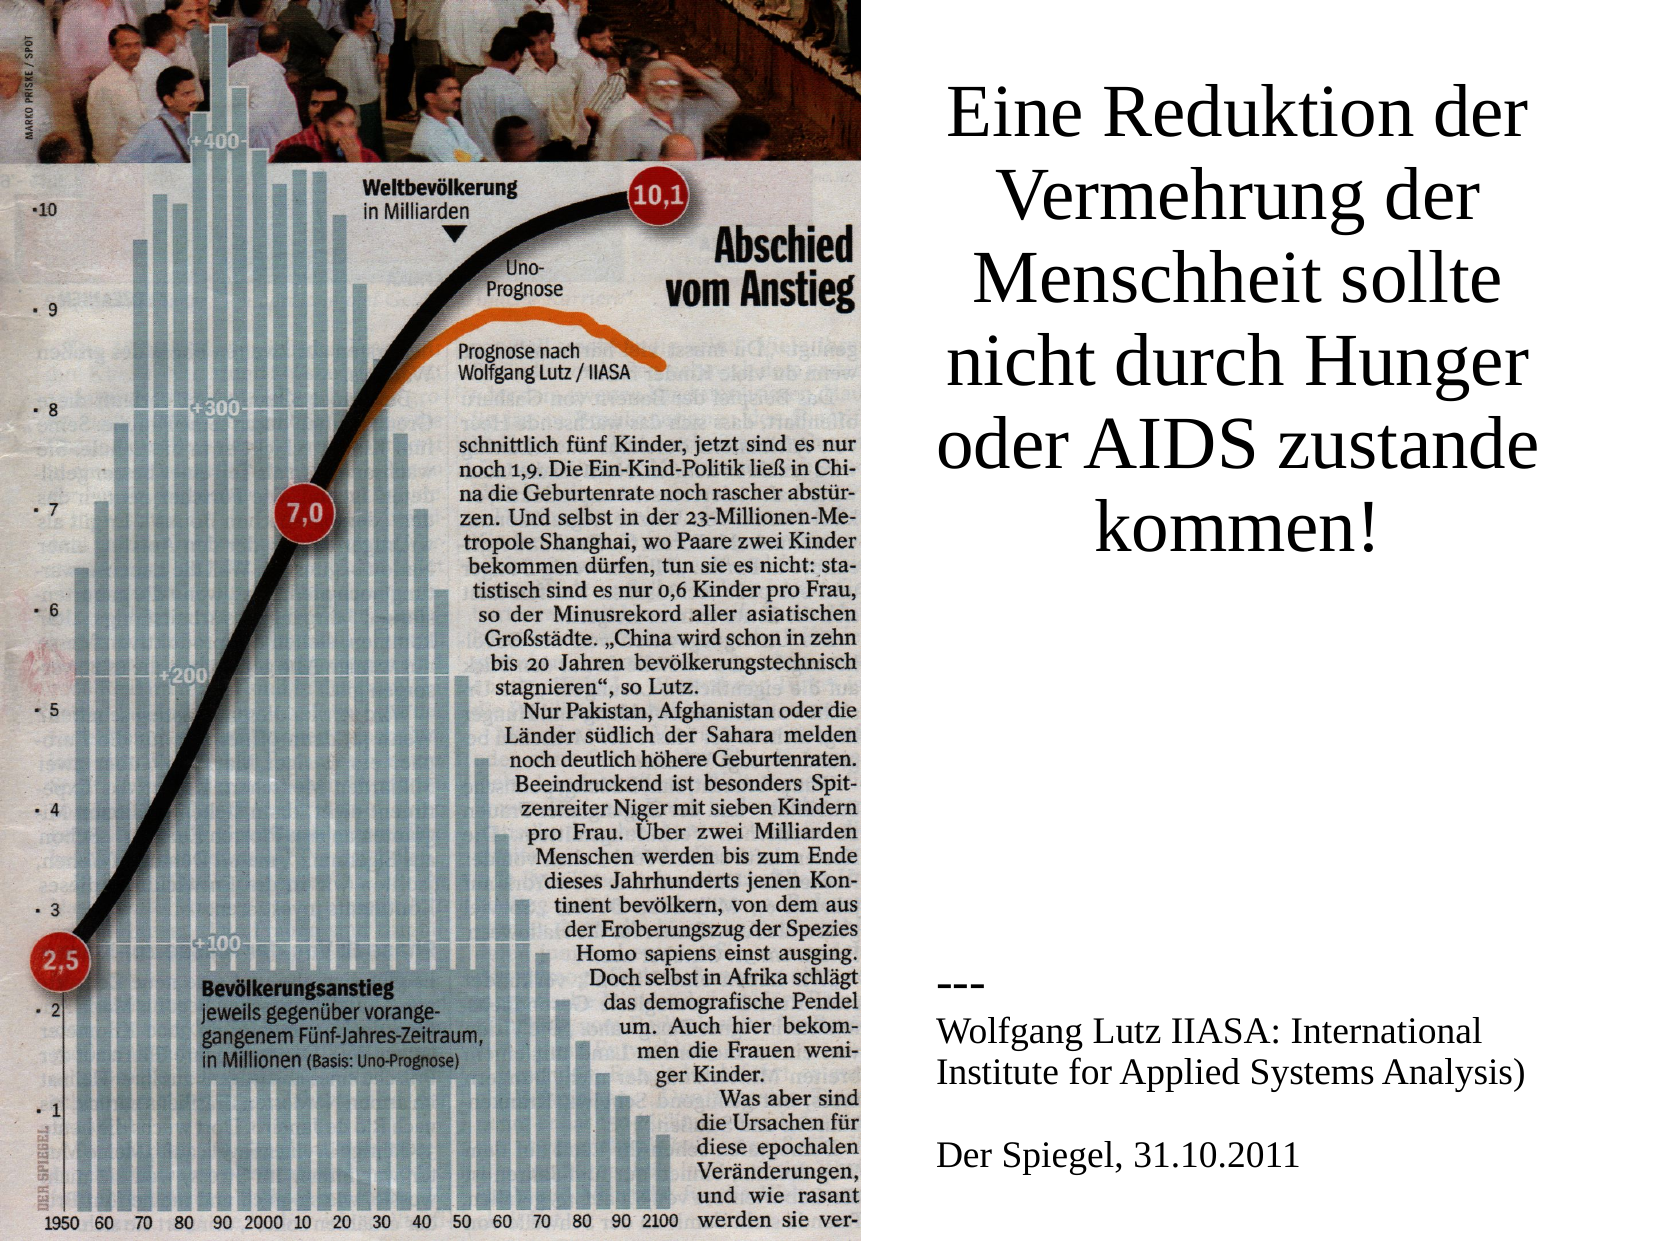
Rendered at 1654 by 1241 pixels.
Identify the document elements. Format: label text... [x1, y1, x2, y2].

text_box Eine Reduktion der Vermehrung der Menschheit sollte nicht durch Hunger oder AIDS zustande kommen! --- Wolfgang Lutz IIASA: International Institute for Applied Systems Analysis) Der Spiegel, 31.10.2011 [921, 62, 1560, 1184]
picture [0, 0, 861, 1241]
